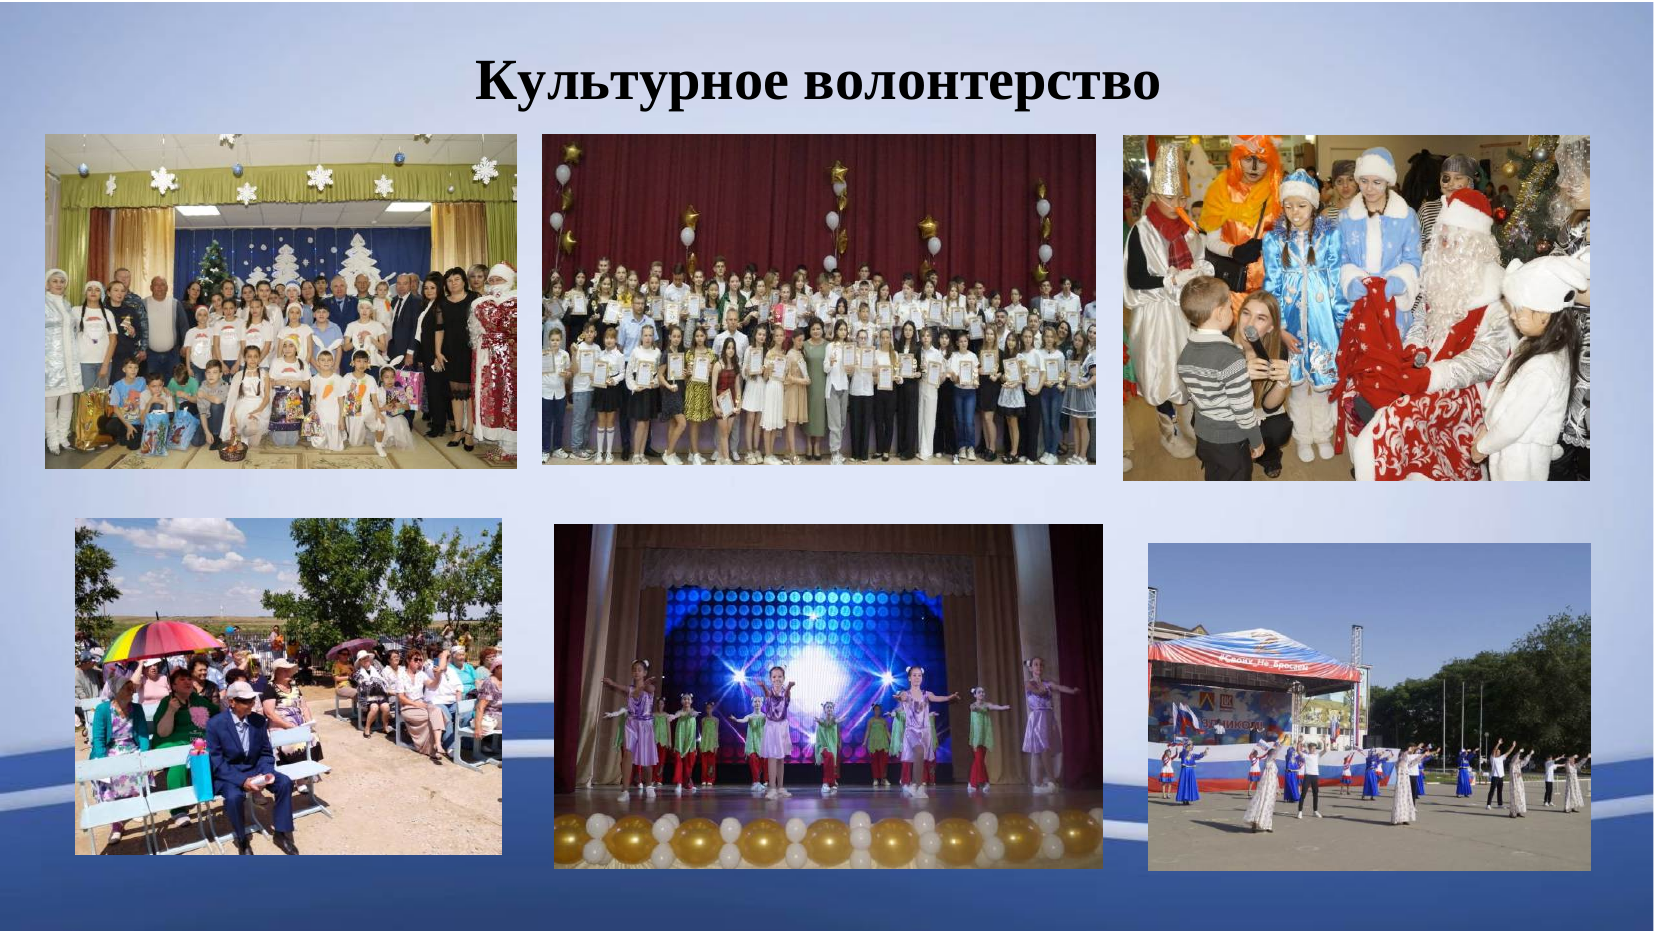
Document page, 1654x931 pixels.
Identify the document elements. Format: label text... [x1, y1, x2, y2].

picture [0, 2, 1654, 931]
text_box Культурное волонтерство [74, 0, 1563, 156]
